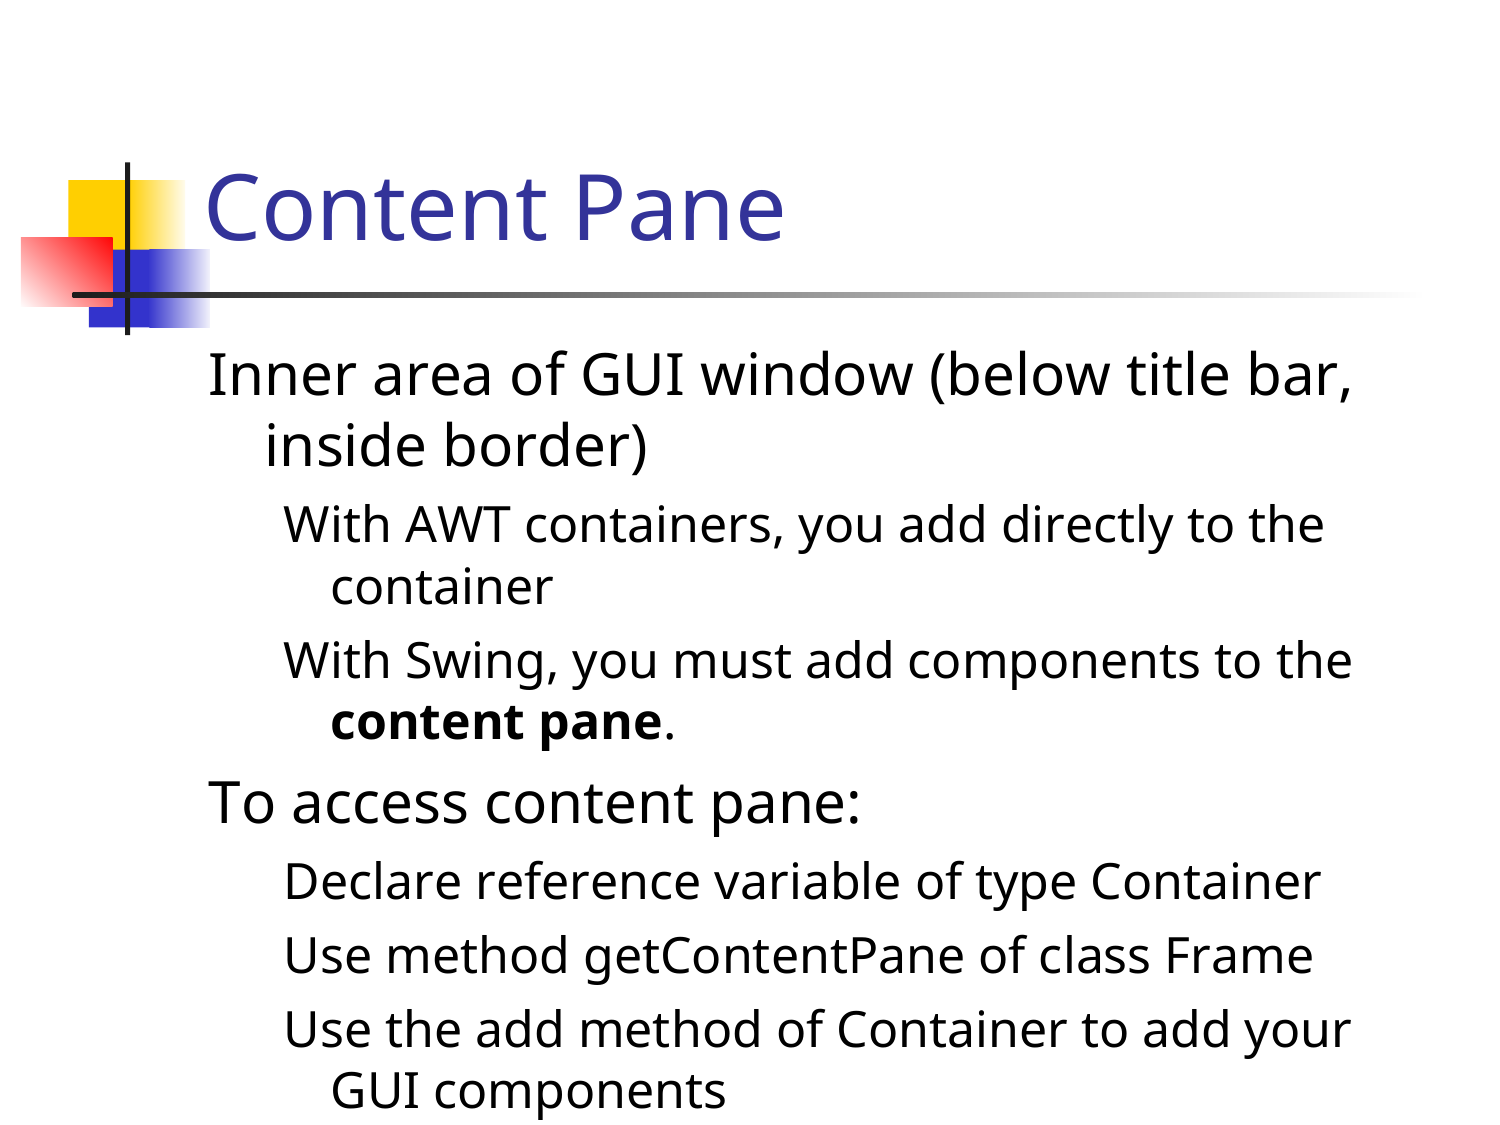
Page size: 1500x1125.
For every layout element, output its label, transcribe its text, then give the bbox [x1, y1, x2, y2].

title Content Pane [188, 35, 1468, 276]
list Inner area of GUI window (below title bar, inside border) With AWT containers, you add directly to the container With Swing, you must add components to the content pane. To access content pane: Declare reference variable of type Container Use method getContentPane of class Frame Use the add method of Container to add your GUI components [193, 331, 1469, 1124]
